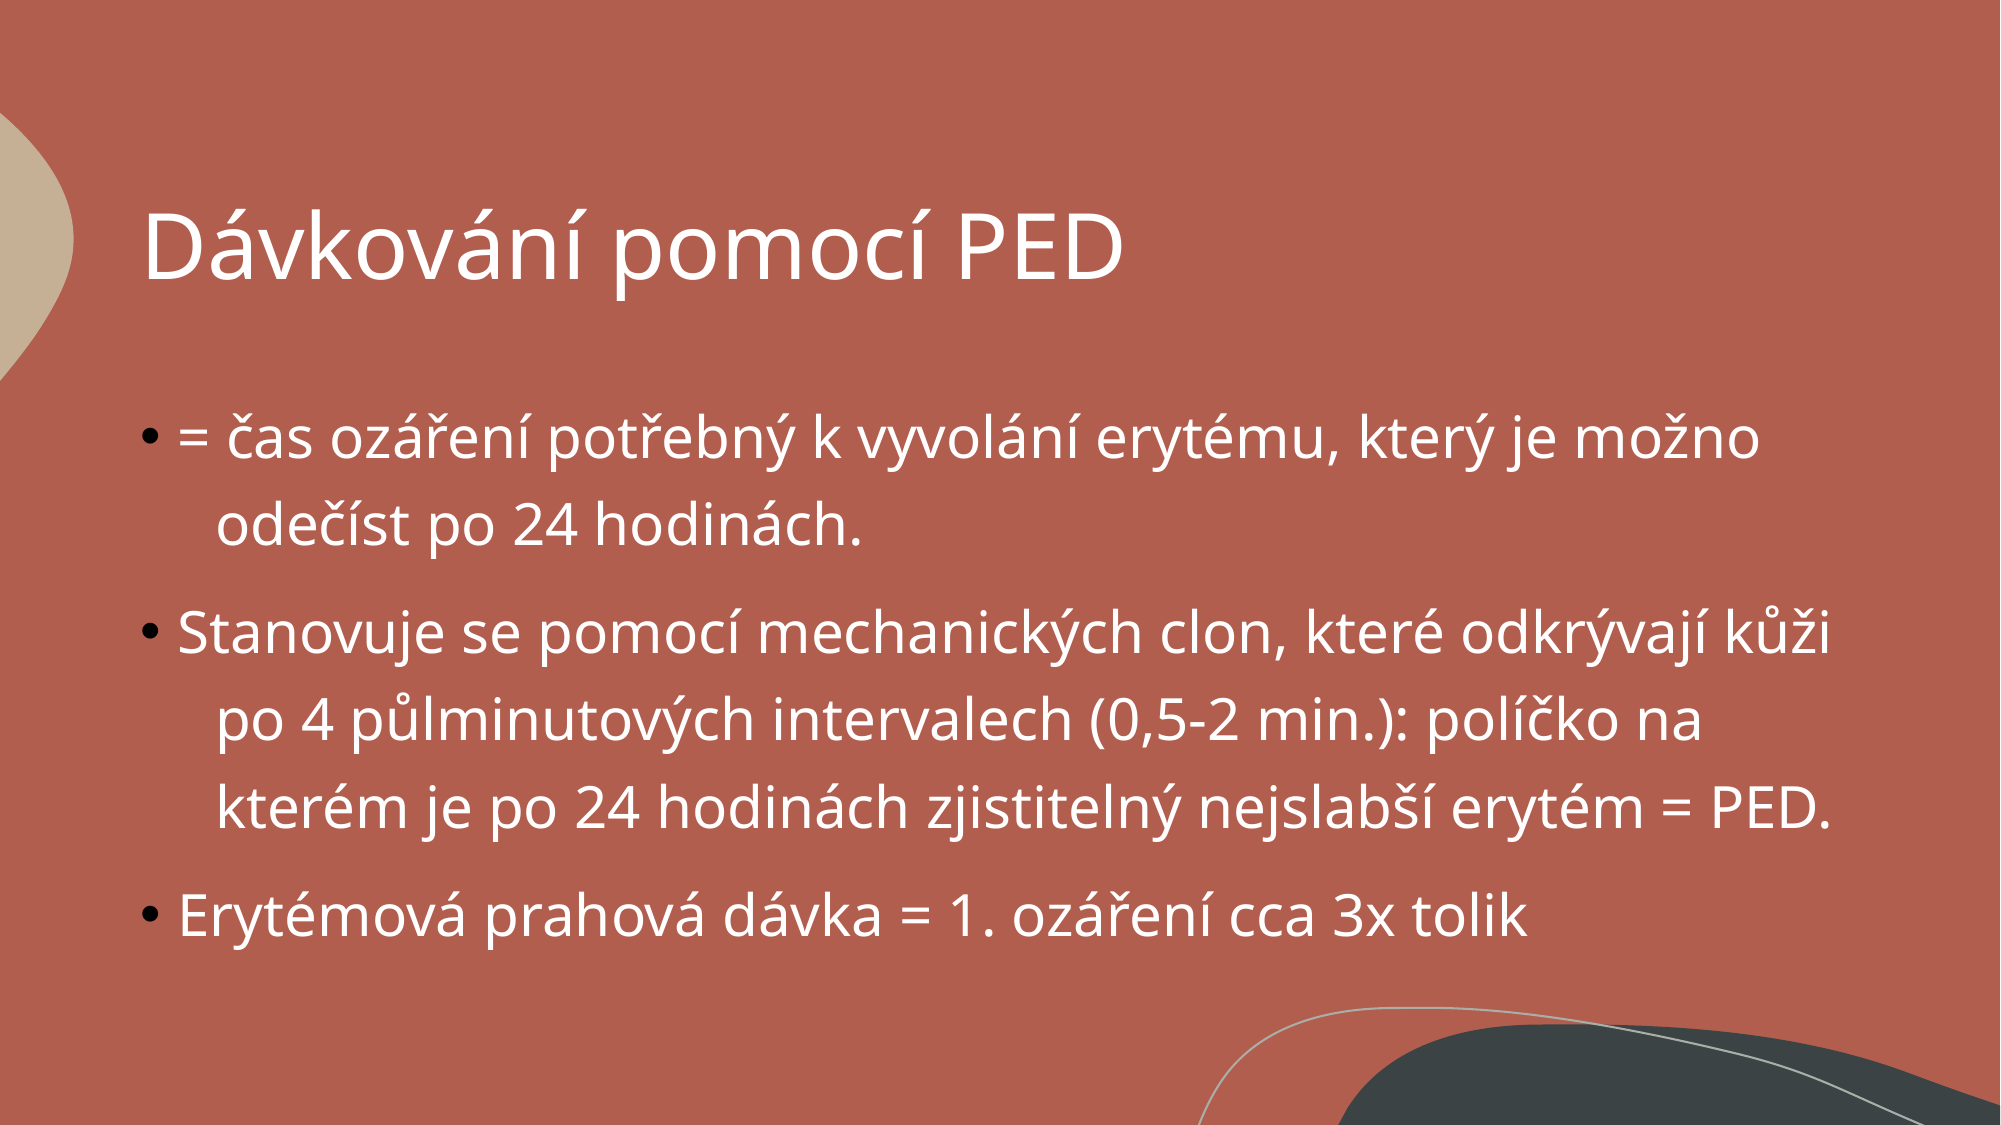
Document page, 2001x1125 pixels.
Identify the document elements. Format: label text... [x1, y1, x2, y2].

list = čas ozáření potřebný k vyvolání erytému, který je možno odečíst po 24 hodinách. Stanovuje se pomocí mechanických clon, které odkrývají kůži po 4 půlminutových intervalech (0,5-2 min.): políčko na kterém je po 24 hodinách zjistitelný nejslabší erytém = PED. Erytémová prahová dávka = 1. ozáření cca 3x tolik [125, 375, 1876, 1002]
title Dávkování pomocí PED [125, 125, 1876, 375]
